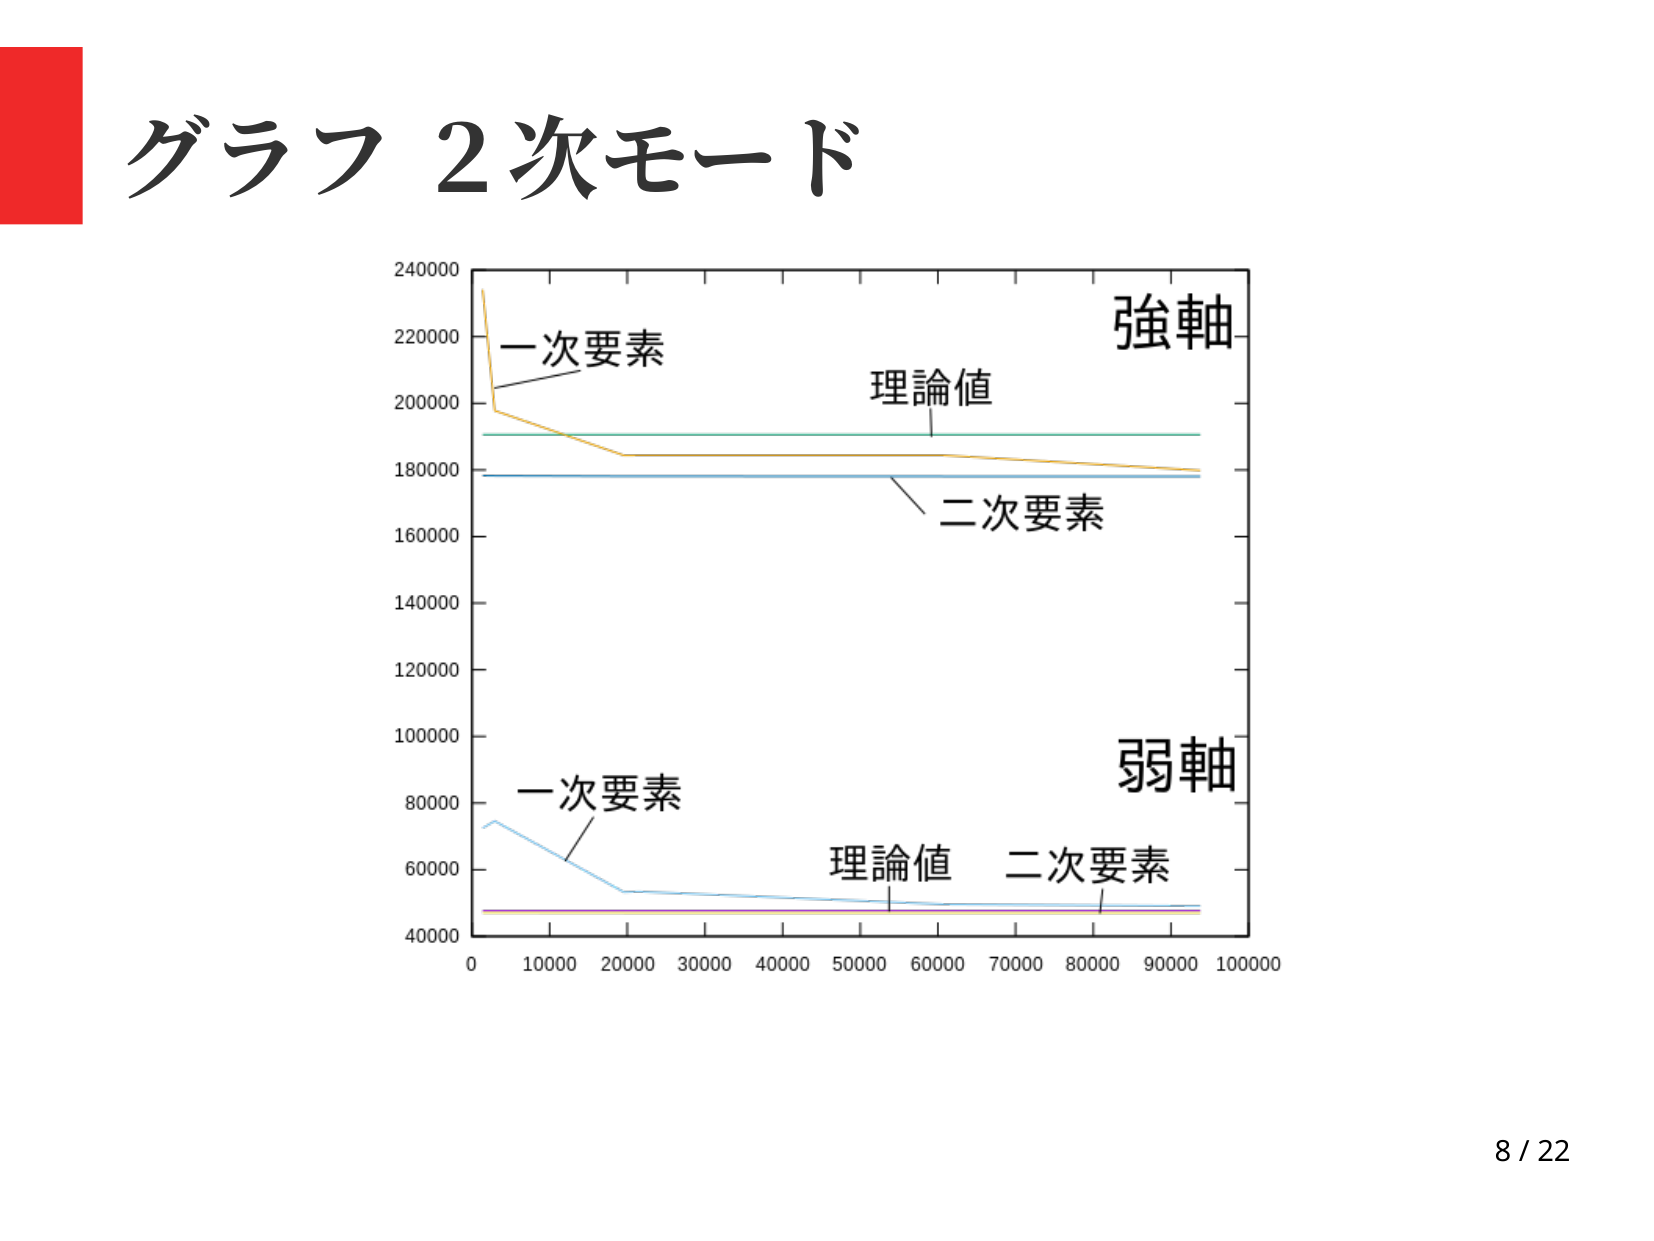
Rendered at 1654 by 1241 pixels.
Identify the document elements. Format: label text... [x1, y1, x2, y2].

picture [349, 242, 1288, 993]
title グラフ ２次モード [118, 49, 1571, 257]
